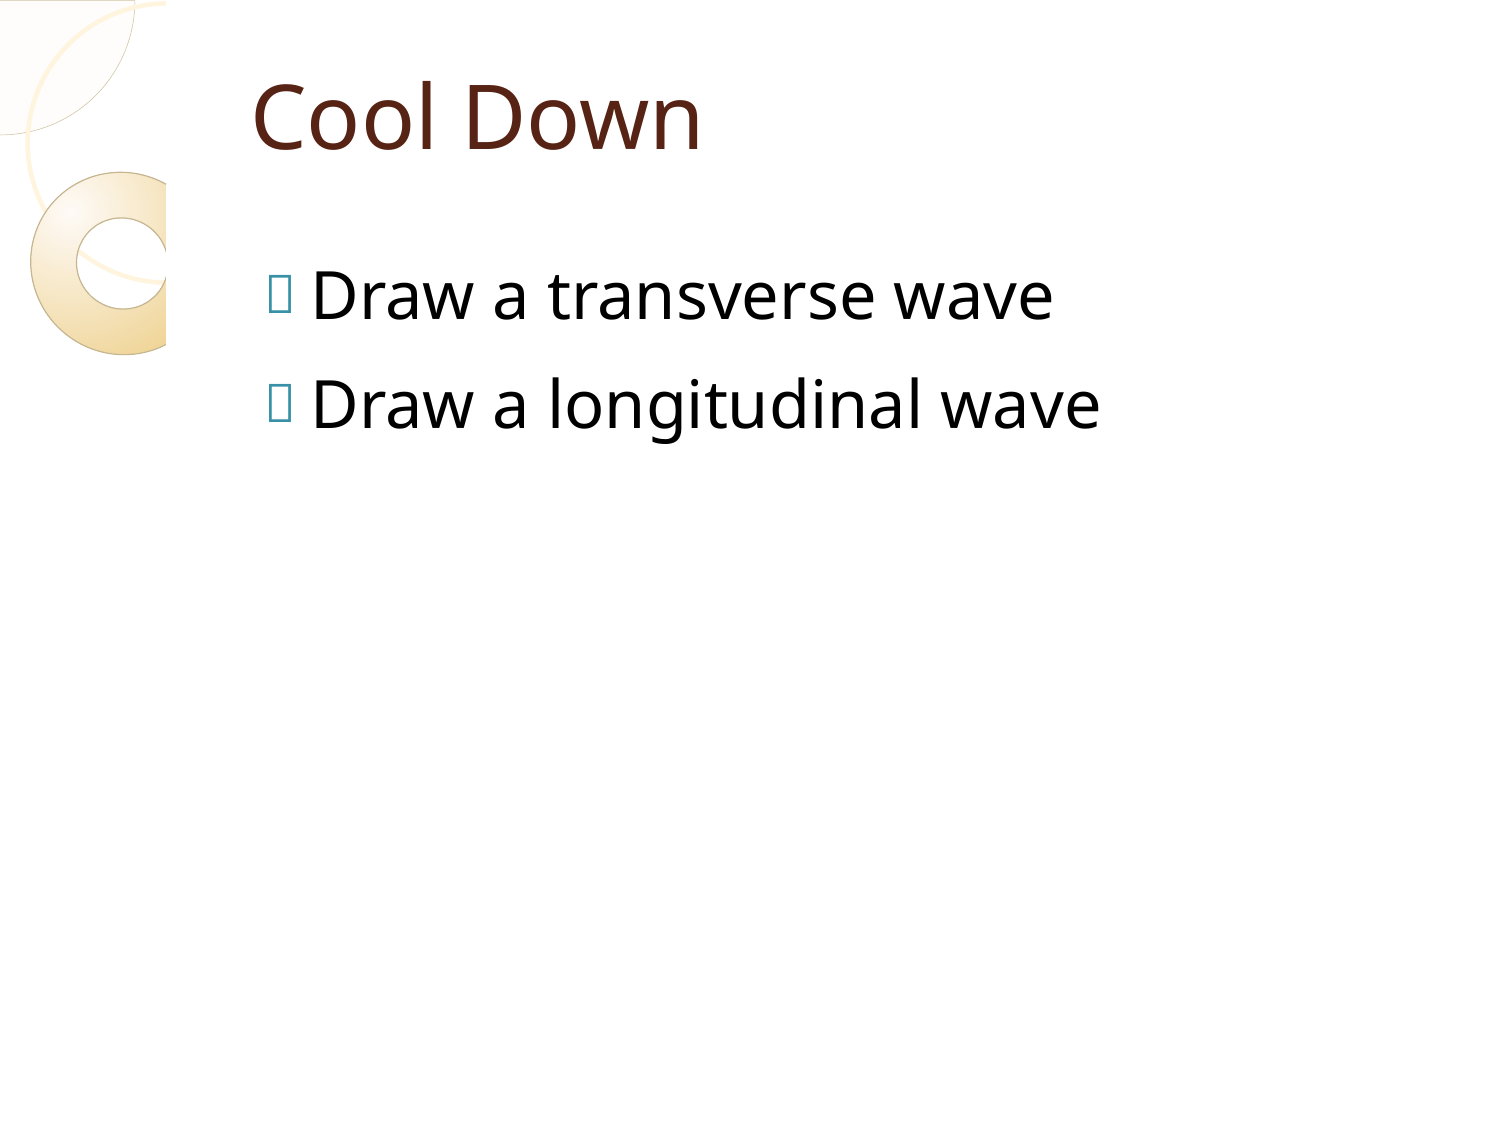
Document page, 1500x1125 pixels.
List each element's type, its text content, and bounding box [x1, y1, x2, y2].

list Draw a transverse wave Draw a longitudinal wave [235, 237, 1466, 1025]
title Cool Down [235, 45, 1466, 233]
